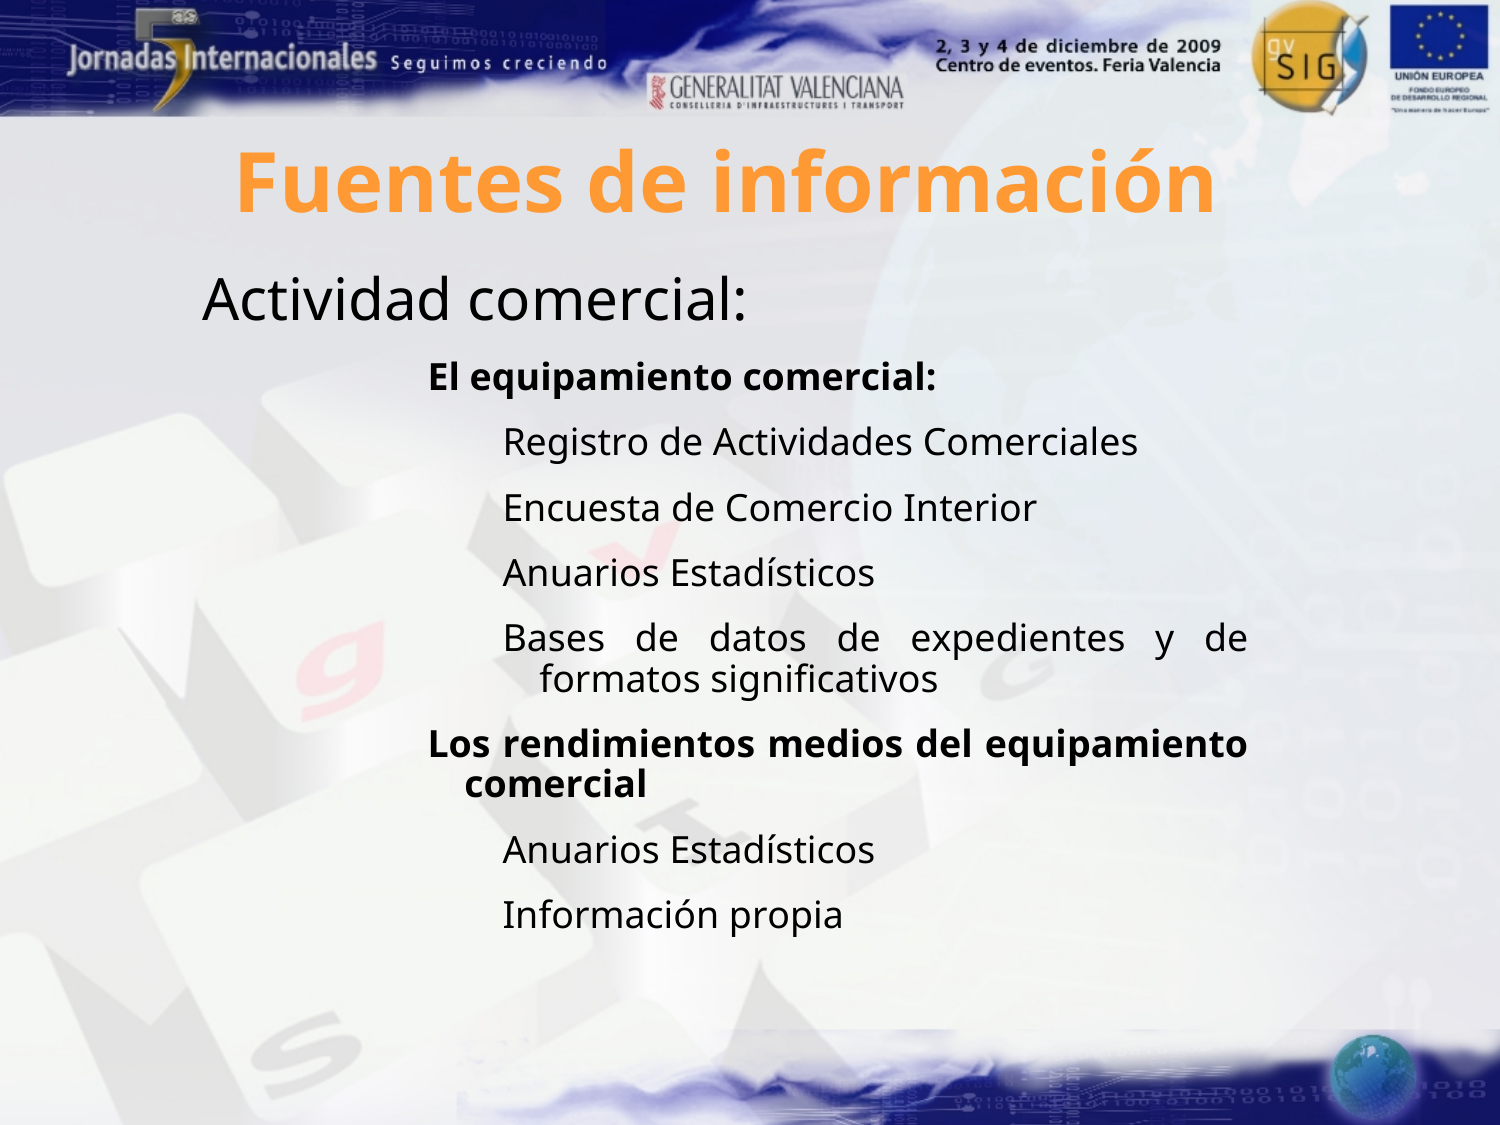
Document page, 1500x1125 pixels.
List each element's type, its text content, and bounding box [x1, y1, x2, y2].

picture [0, 0, 1500, 1125]
text_box Actividad comercial: El equipamiento comercial: Registro de Actividades Comerciales Encuesta de Comercio Interior Anuarios Estadísticos Bases de datos de expedientes y de formatos significativos Los rendimientos medios del equipamiento comercial Anuarios Estadísticos Información propia [187, 262, 1265, 1005]
text_box Fuentes de información [219, 121, 1495, 247]
